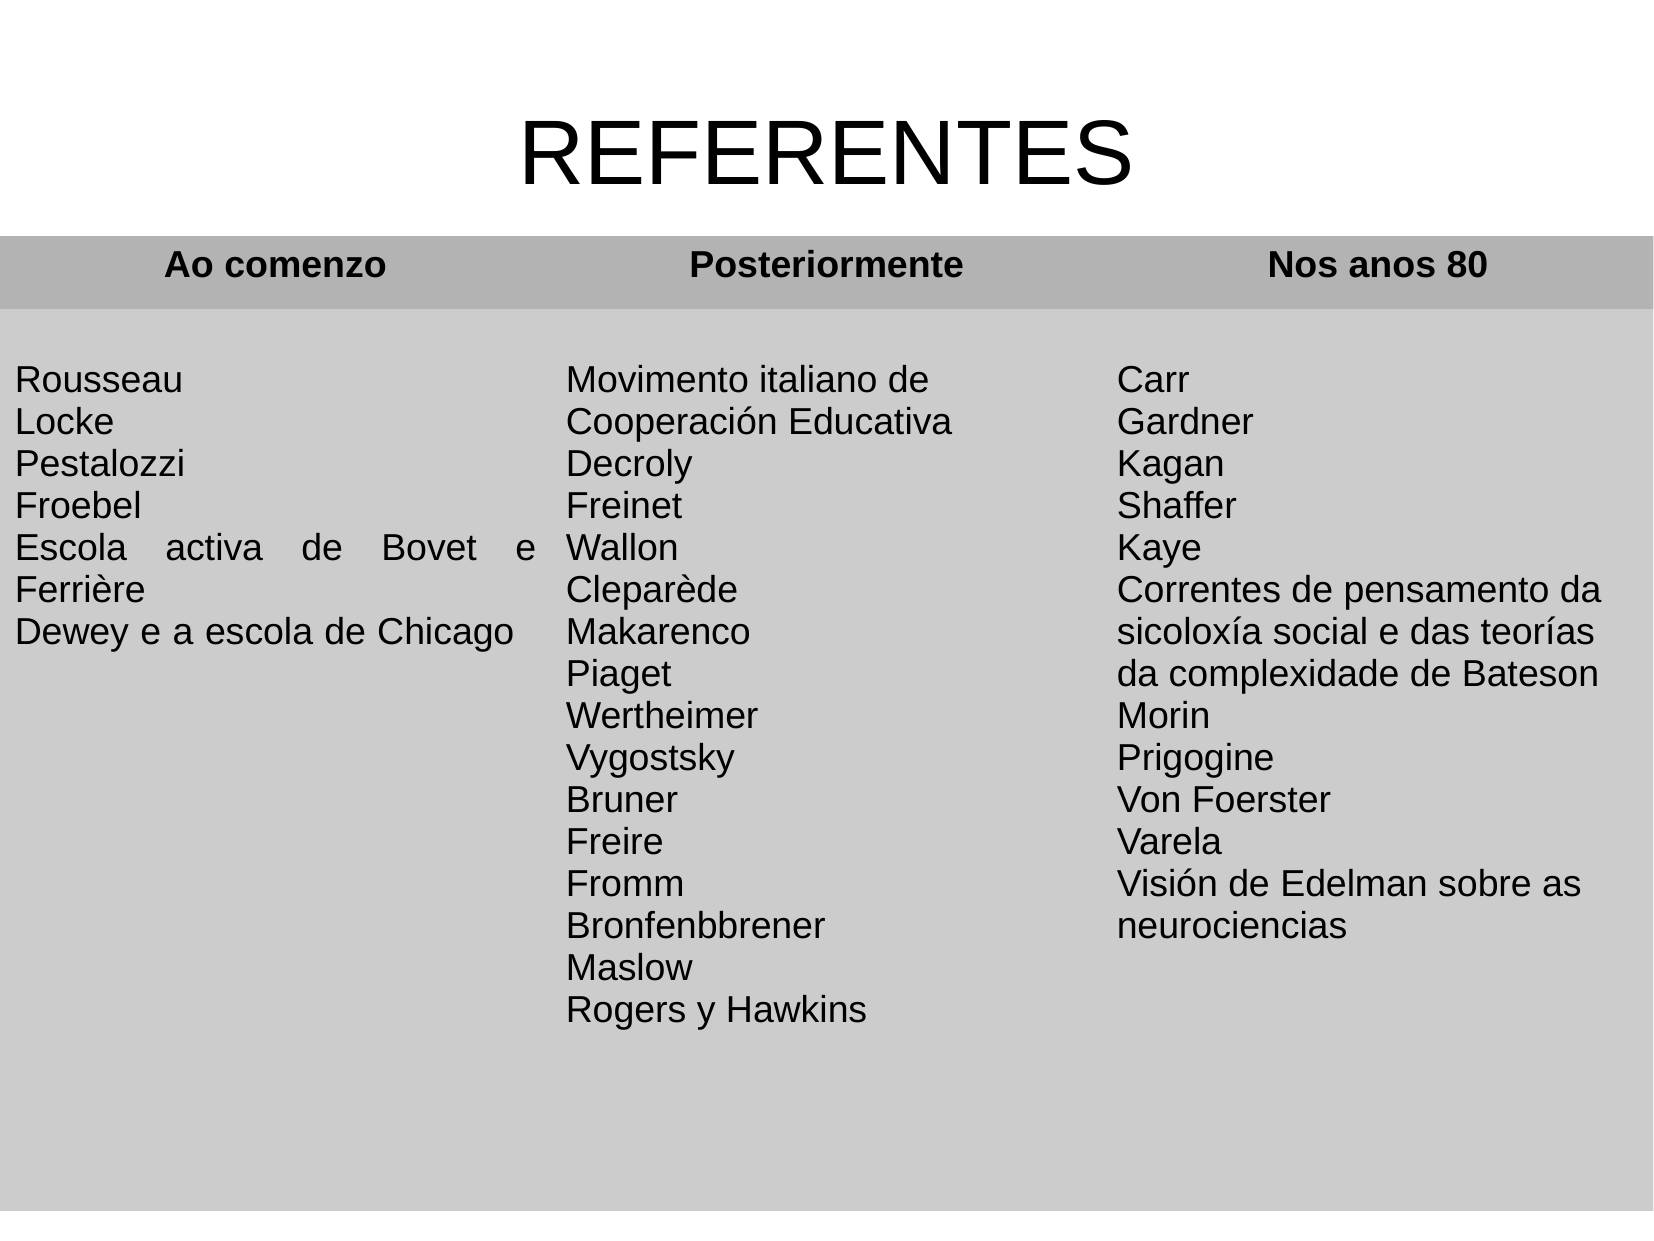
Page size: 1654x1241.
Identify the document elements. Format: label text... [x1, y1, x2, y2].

table_cell Movimento italiano de Cooperación Educativa Decroly Freinet Wallon Cleparède Makarenco Piaget Wertheimer Vygostsky Bruner Freire Fromm Bronfenbbrener Maslow Rogers y Hawkins [551, 309, 1102, 1211]
table_header Ao comenzo [0, 236, 551, 309]
title REFERENTES [82, 49, 1571, 236]
table_cell Carr Gardner Kagan Shaffer Kaye Correntes de pensamento da sicoloxía social e das teorías da complexidade de Bateson Morin Prigogine Von Foerster Varela Visión de Edelman sobre as neurociencias [1102, 309, 1654, 1211]
table_header Posteriormente [551, 236, 1102, 309]
table_cell Rousseau Locke Pestalozzi Froebel Escola activa de Bovet e Ferrière Dewey e a escola de Chicago [0, 309, 551, 1211]
table_header Nos anos 80 [1102, 236, 1654, 309]
